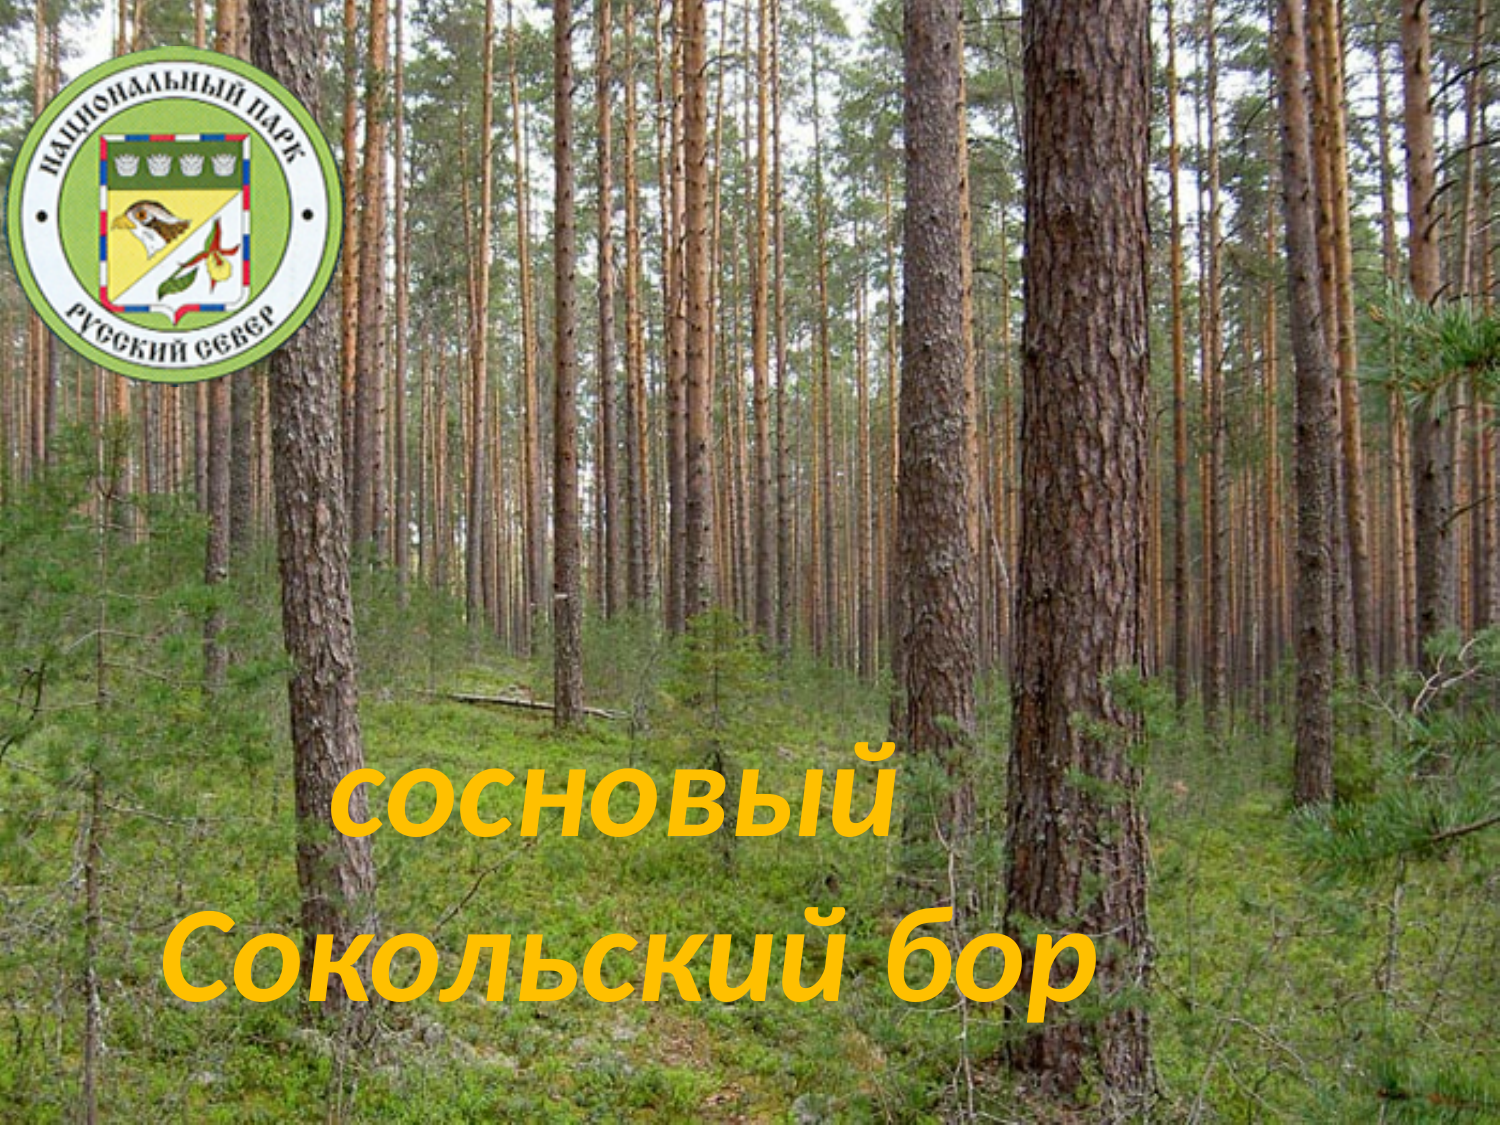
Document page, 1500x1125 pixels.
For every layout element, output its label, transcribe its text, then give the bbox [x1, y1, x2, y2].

text_box сосновый Сокольский бор [145, 691, 1115, 1037]
picture [0, 0, 1500, 1125]
